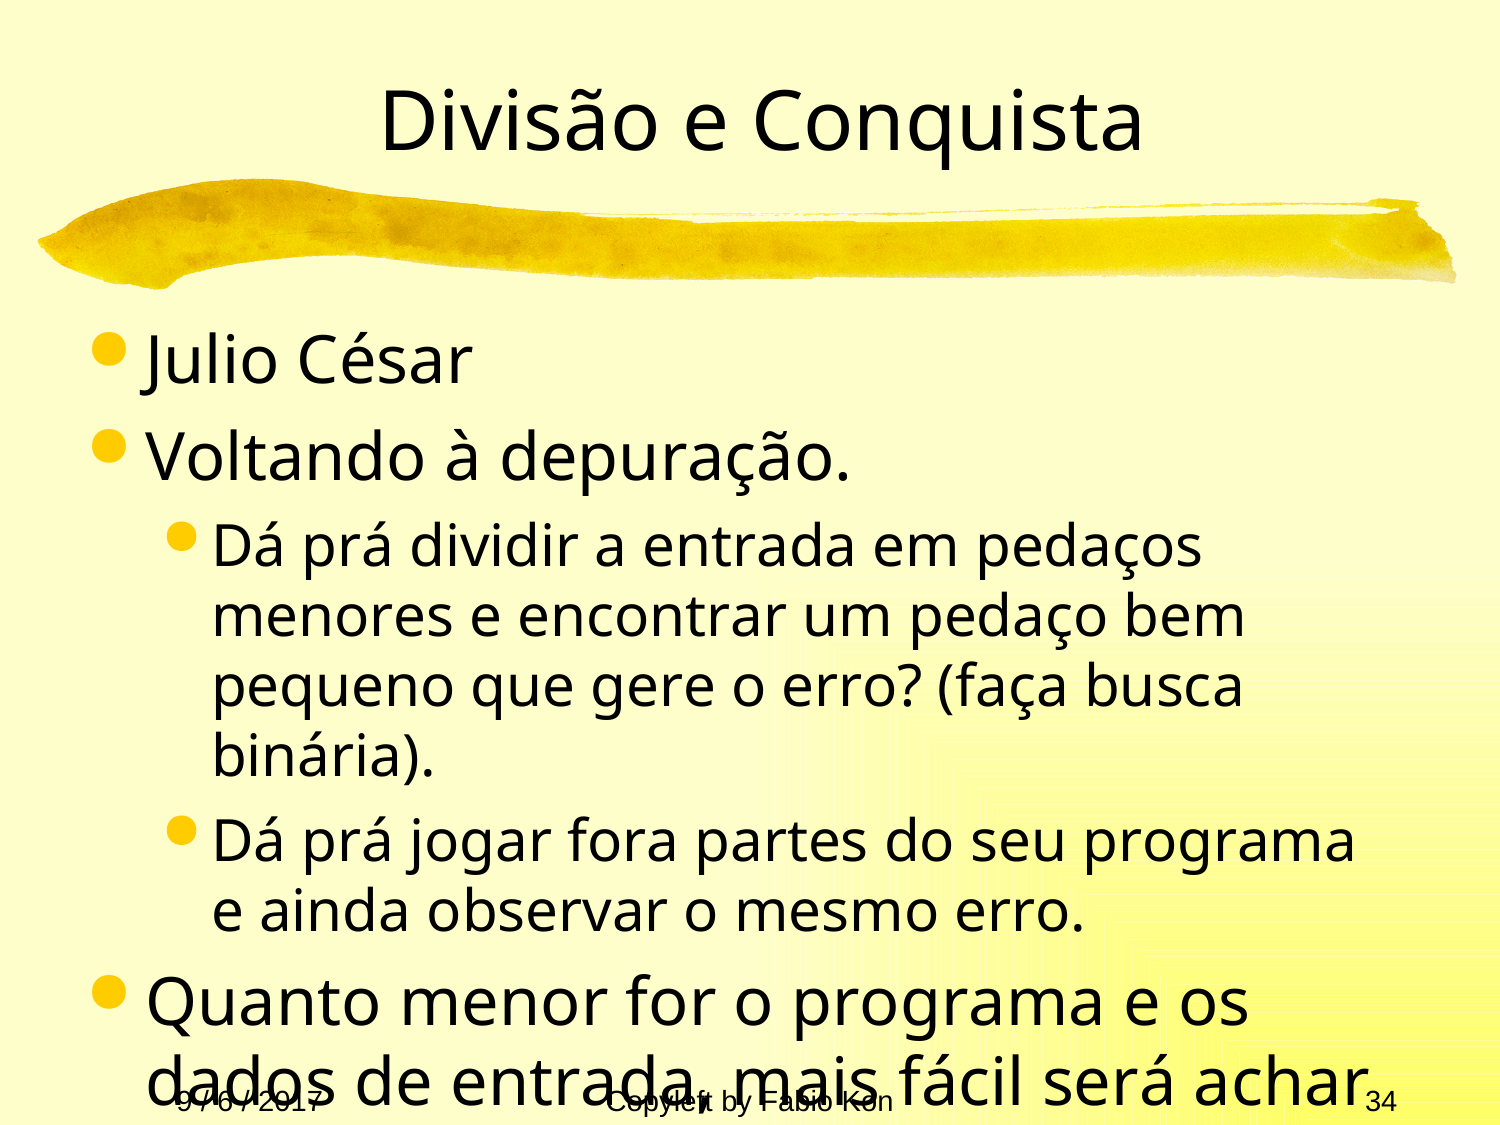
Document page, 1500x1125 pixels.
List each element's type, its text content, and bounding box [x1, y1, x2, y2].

list Julio César Voltando à depuração. Dá prá dividir a entrada em pedaços menores e encontrar um pedaço bem pequeno que gere o erro? (faça busca binária). Dá prá jogar fora partes do seu programa e ainda observar o mesmo erro. Quanto menor for o programa e os dados de entrada, mais fácil será achar o erro. [74, 309, 1417, 1076]
picture [24, 174, 1463, 297]
title Divisão e Conquista [125, 12, 1401, 175]
